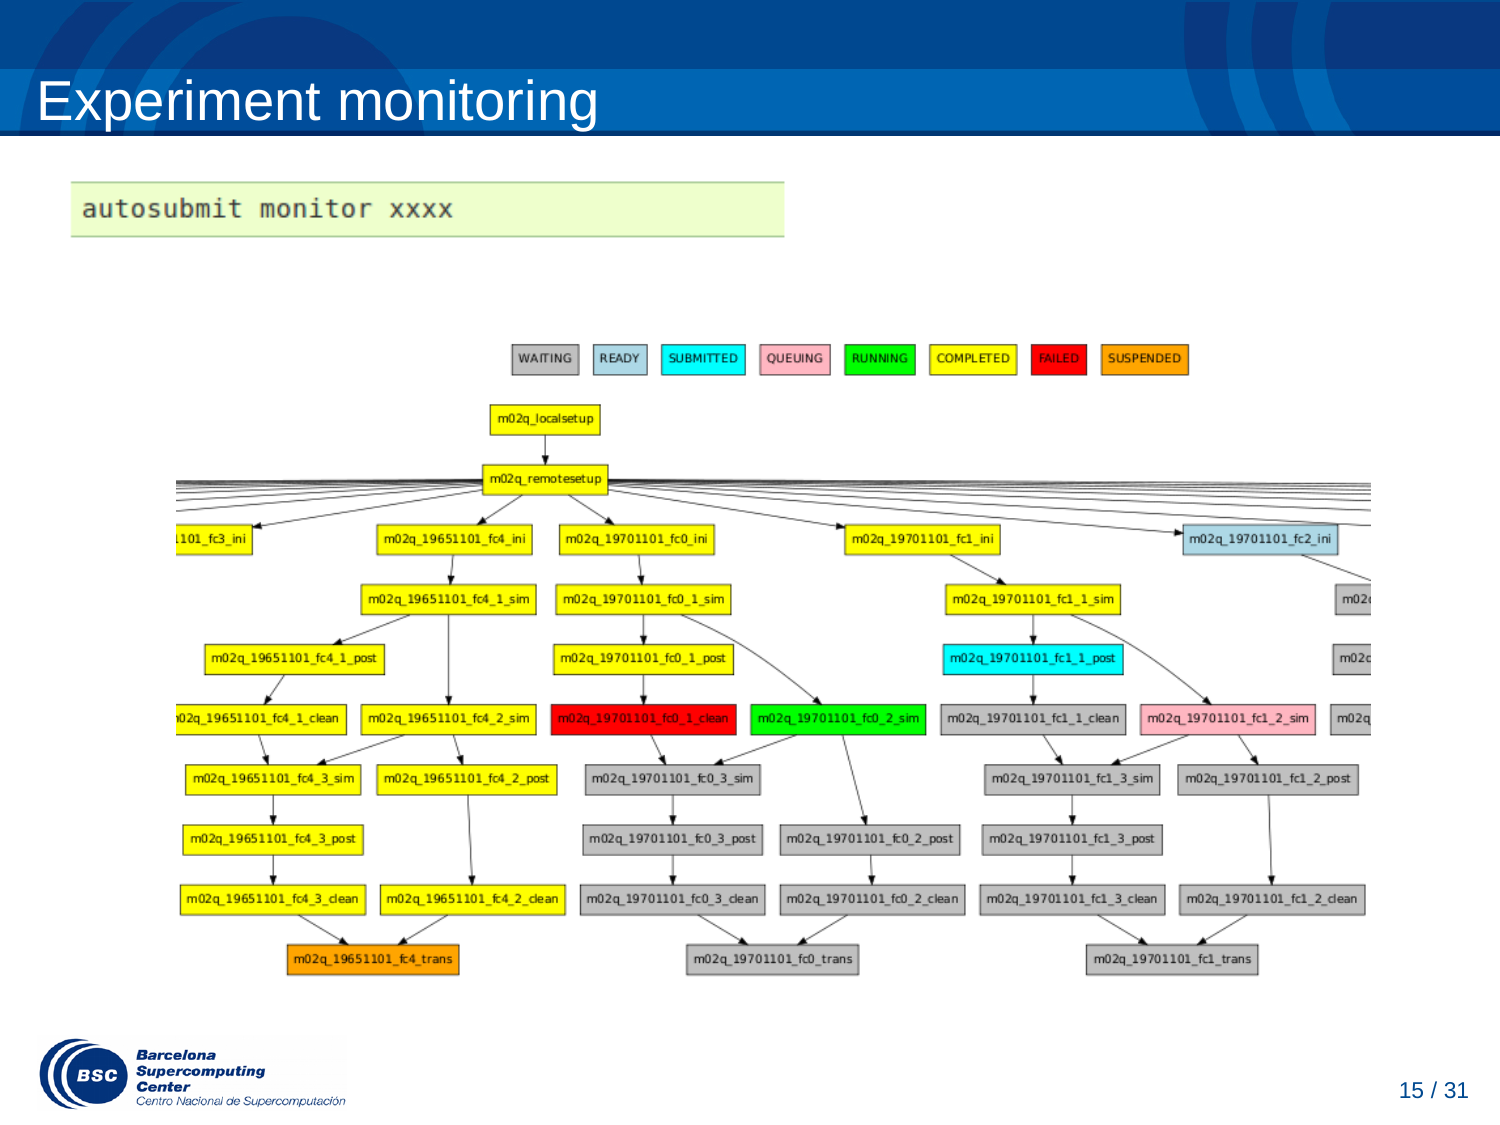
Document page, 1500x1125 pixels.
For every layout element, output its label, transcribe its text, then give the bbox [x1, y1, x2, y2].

text_box <number> / 31 [1364, 1042, 1484, 1111]
picture [0, 0, 1500, 136]
text_box Experiment monitoring [2, 59, 727, 137]
picture [48, 162, 801, 254]
picture [37, 1035, 347, 1111]
picture [176, 322, 1371, 996]
